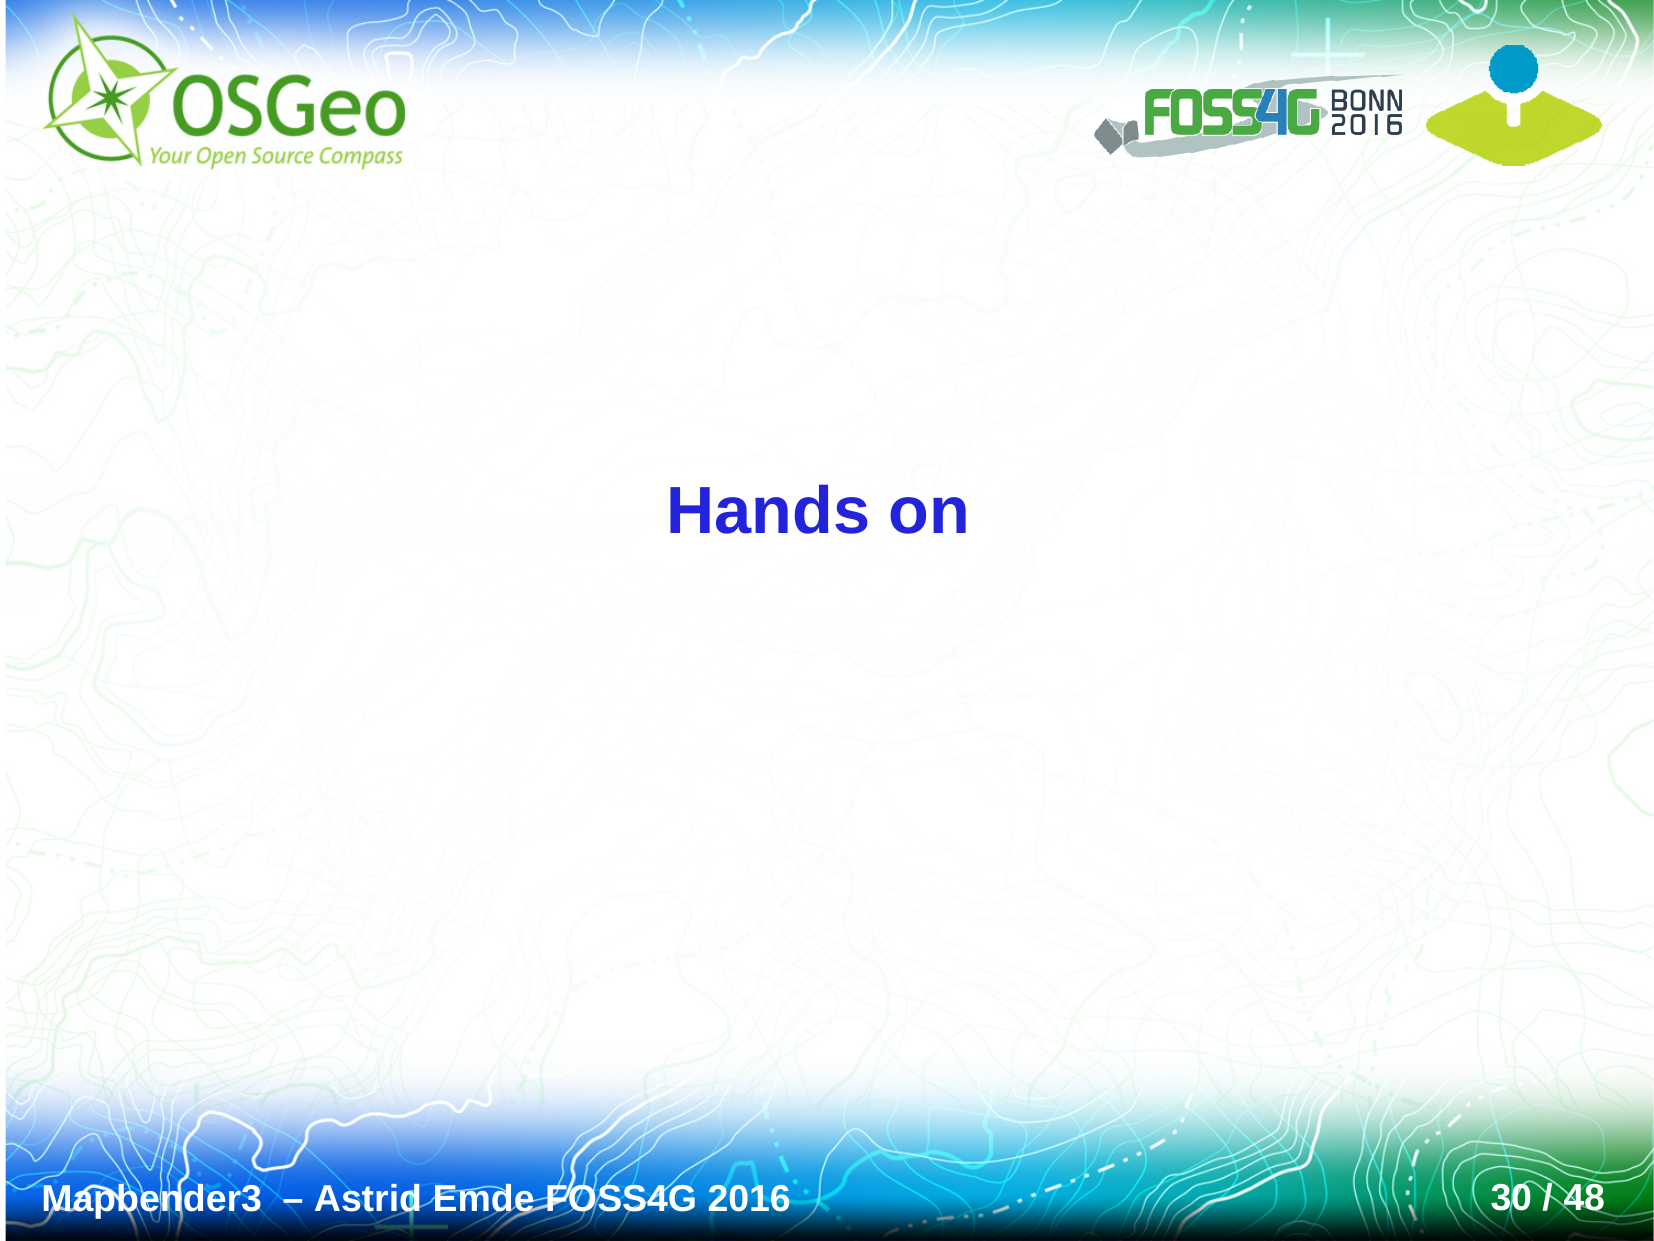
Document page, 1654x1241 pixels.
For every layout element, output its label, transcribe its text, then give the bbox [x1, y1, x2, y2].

picture [5, 0, 1654, 1241]
title Hands on [74, 445, 1563, 577]
